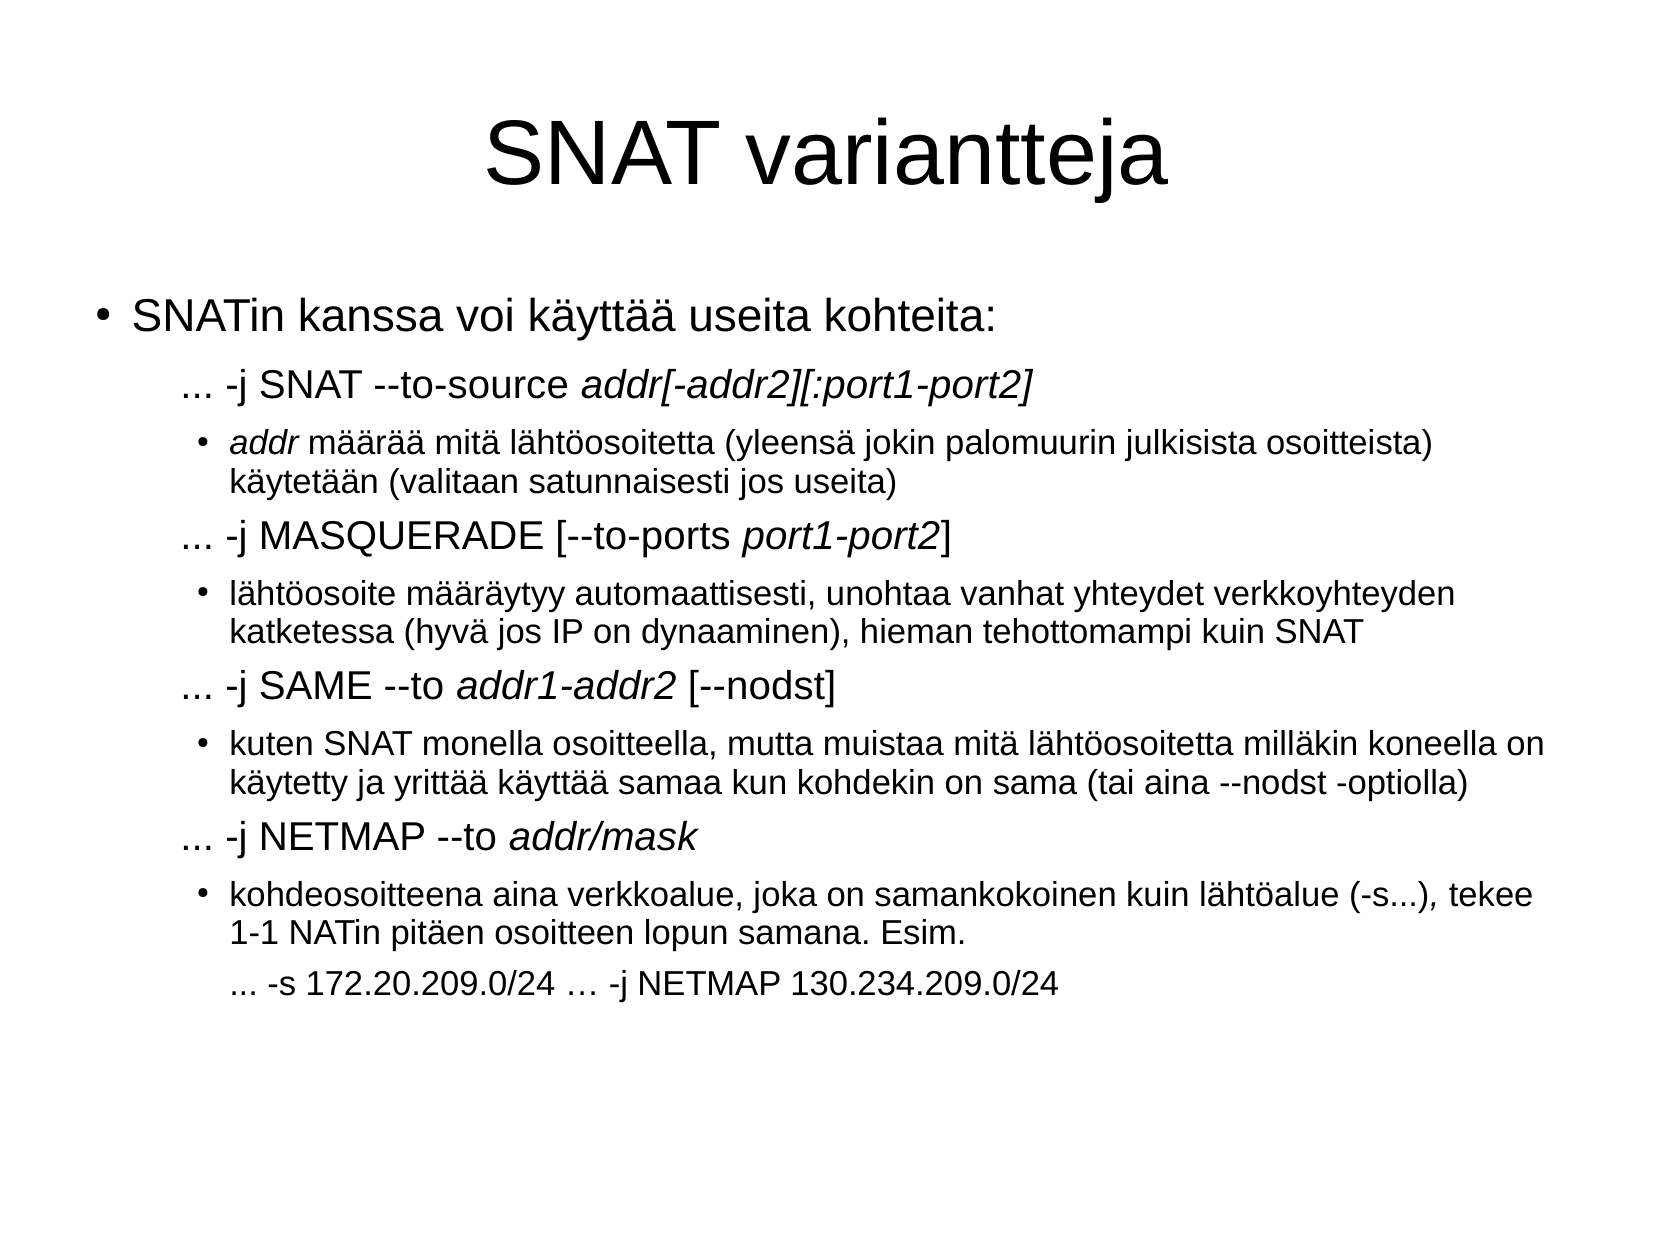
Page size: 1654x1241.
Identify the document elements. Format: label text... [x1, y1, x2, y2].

list SNATin kanssa voi käyttää useita kohteita: ... -j SNAT --to-source addr[-addr2][:port1-port2] addr määrää mitä lähtöosoitetta (yleensä jokin palomuurin julkisista osoitteista) käytetään (valitaan satunnaisesti jos useita) ... -j MASQUERADE [--to-ports port1-port2] lähtöosoite määräytyy automaattisesti, unohtaa vanhat yhteydet verkkoyhteyden katketessa (hyvä jos IP on dynaaminen), hieman tehottomampi kuin SNAT ... -j SAME --to addr1-addr2 [--nodst] kuten SNAT monella osoitteella, mutta muistaa mitä lähtöosoitetta milläkin koneella on käytetty ja yrittää käyttää samaa kun kohdekin on sama (tai aina --nodst -optiolla) ... -j NETMAP --to addr/mask kohdeosoitteena aina verkkoalue, joka on samankokoinen kuin lähtöalue (-s...), tekee 1-1 NATin pitäen osoitteen lopun samana. Esim. ... -s 172.20.209.0/24 … -j NETMAP 130.234.209.0/24 [82, 290, 1571, 1010]
title SNAT variantteja [82, 49, 1571, 257]
